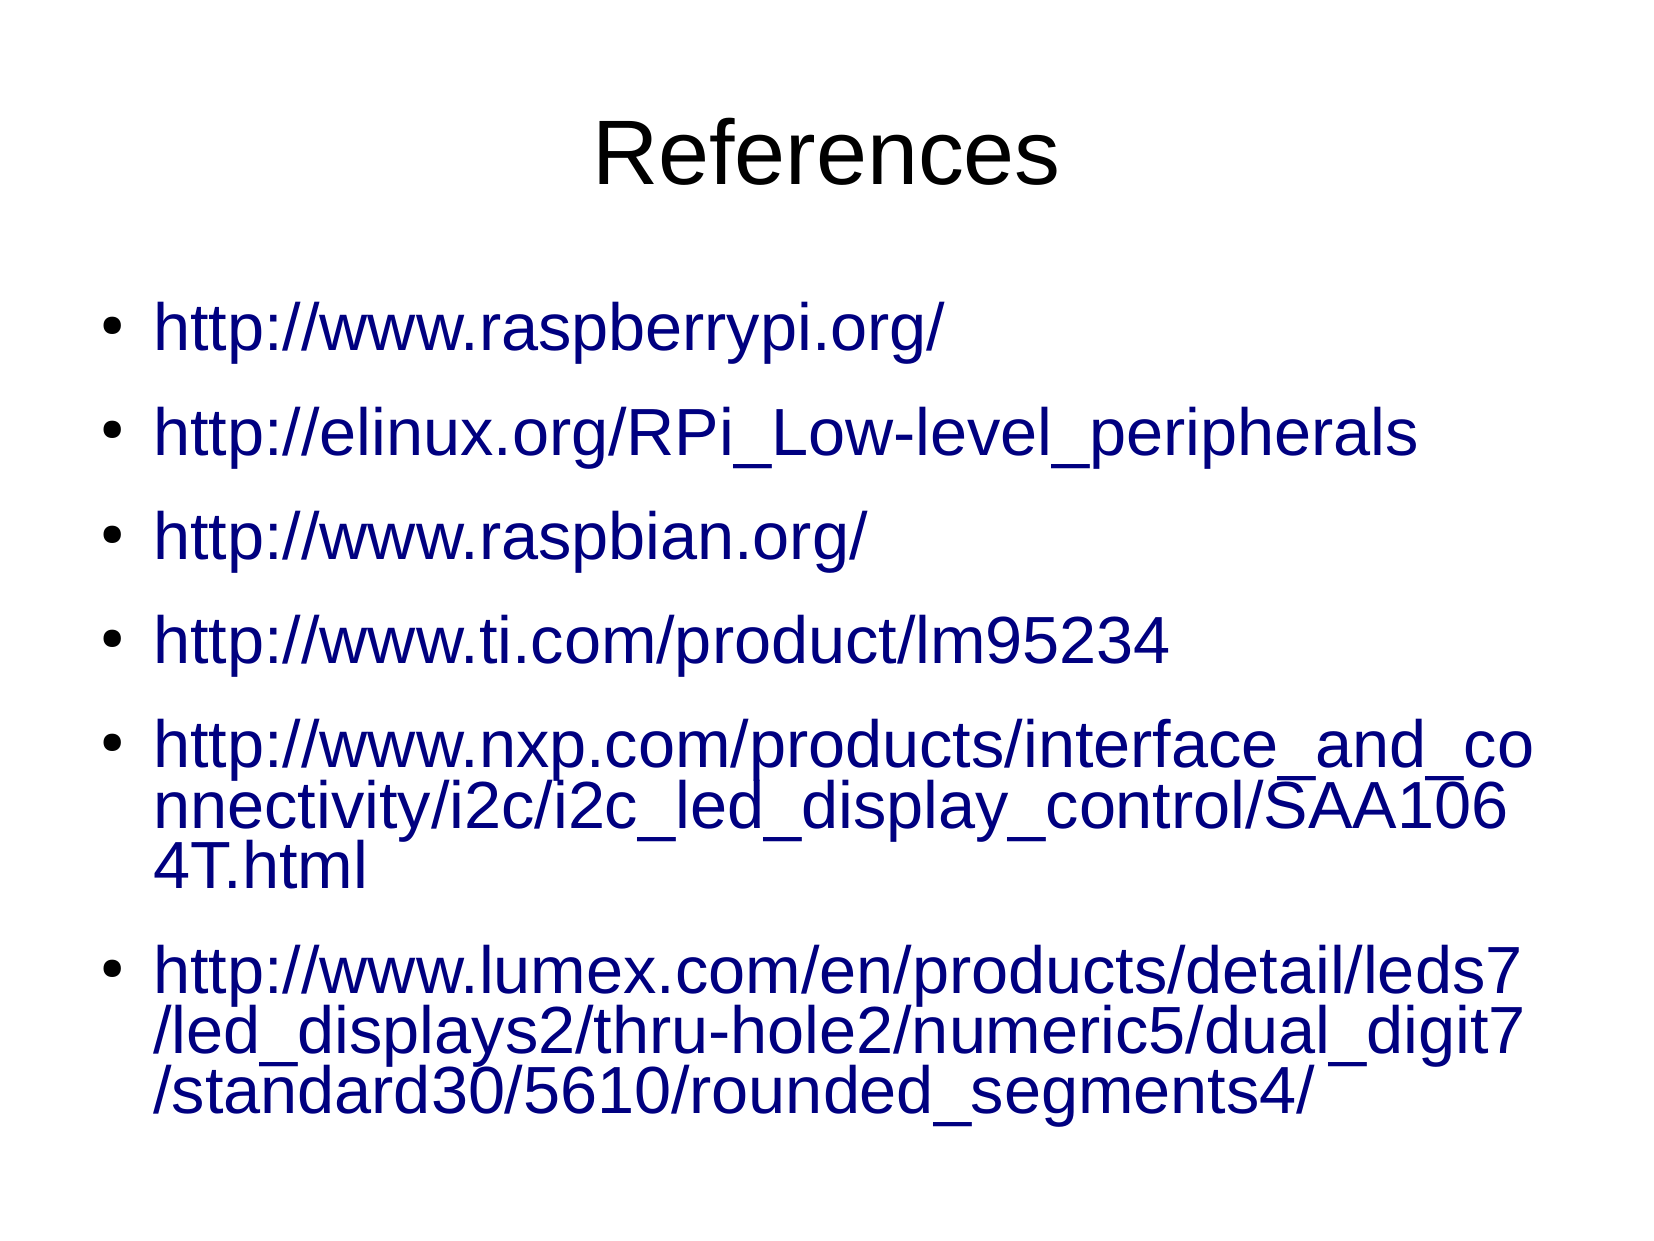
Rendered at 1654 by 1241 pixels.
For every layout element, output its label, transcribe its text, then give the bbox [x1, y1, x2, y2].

title References [82, 49, 1571, 257]
list http://www.raspberrypi.org/ http://elinux.org/RPi_Low-level_peripherals http://www.raspbian.org/ http://www.ti.com/product/lm95234 http://www.nxp.com/products/interface_and_connectivity/i2c/i2c_led_display_control/SAA1064T.html http://www.lumex.com/en/products/detail/leds7/led_displays2/thru-hole2/numeric5/dual_digit7/standard30/5610/rounded_segments4/ [82, 290, 1538, 1010]
